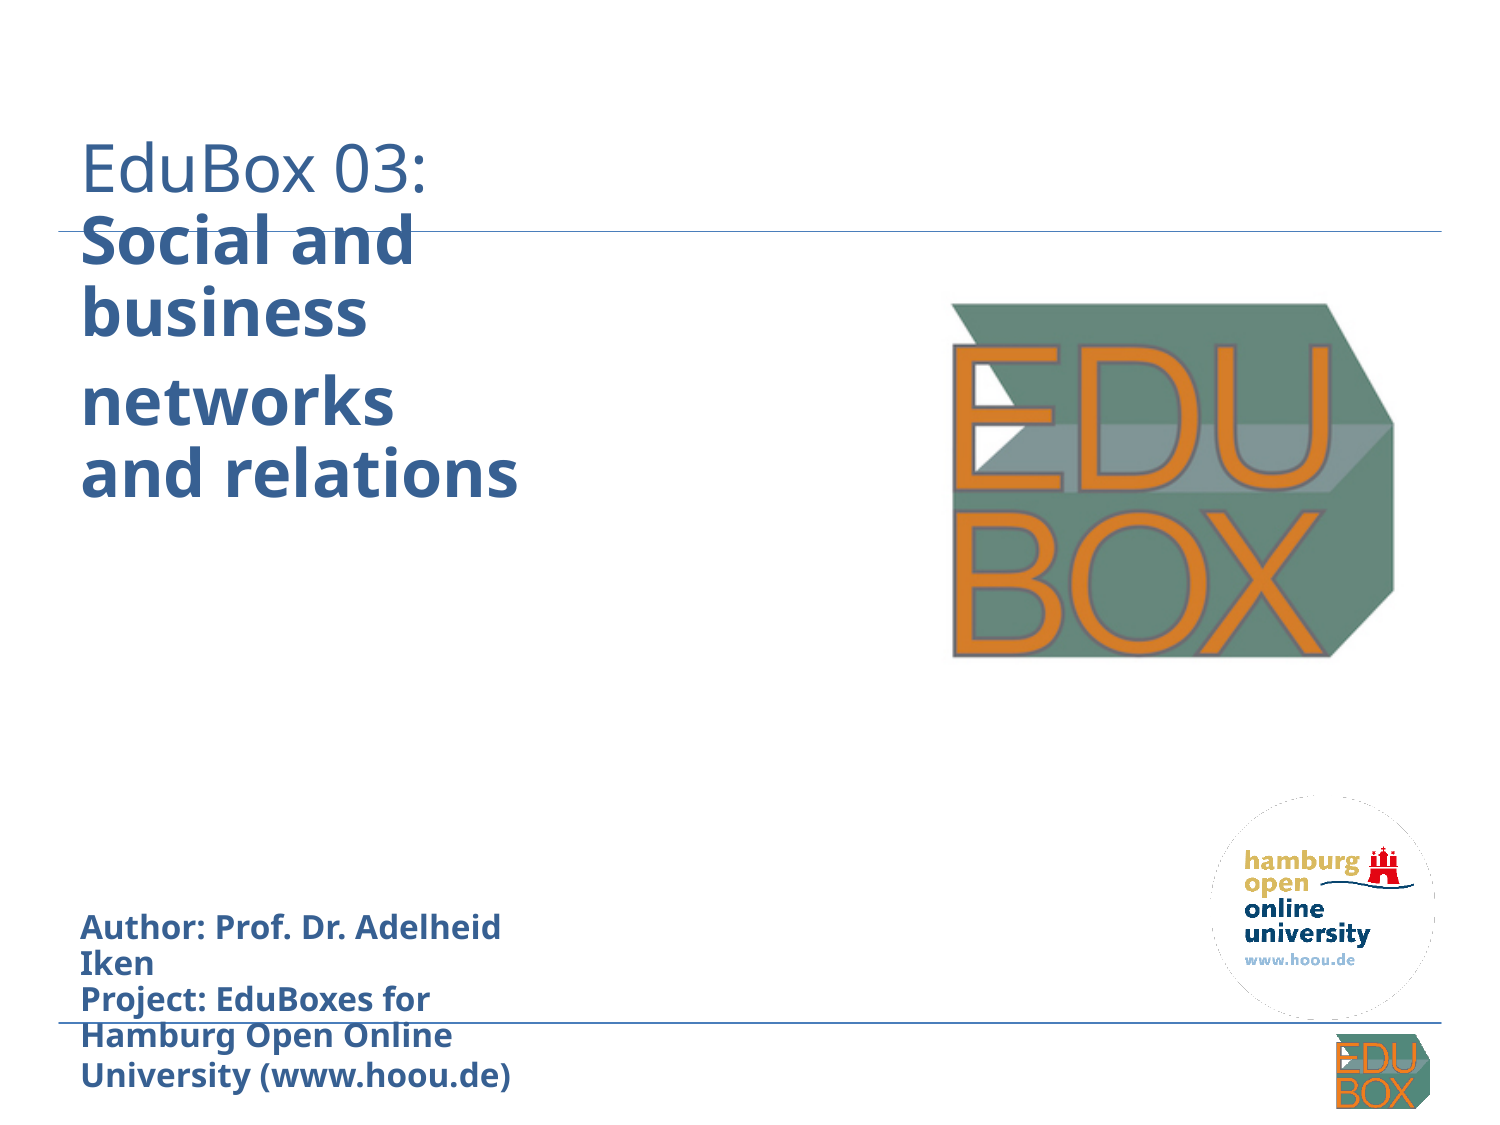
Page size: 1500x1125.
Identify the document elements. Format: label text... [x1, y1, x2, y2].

picture [915, 278, 1431, 685]
picture [1328, 1028, 1437, 1114]
list EduBox 03: Social and business networks and relations Author: Prof. Dr. Adelheid Iken Project: EduBoxes for Hamburg Open Online University (www.hoou.de) [53, 254, 1404, 1005]
picture [1210, 795, 1435, 1020]
